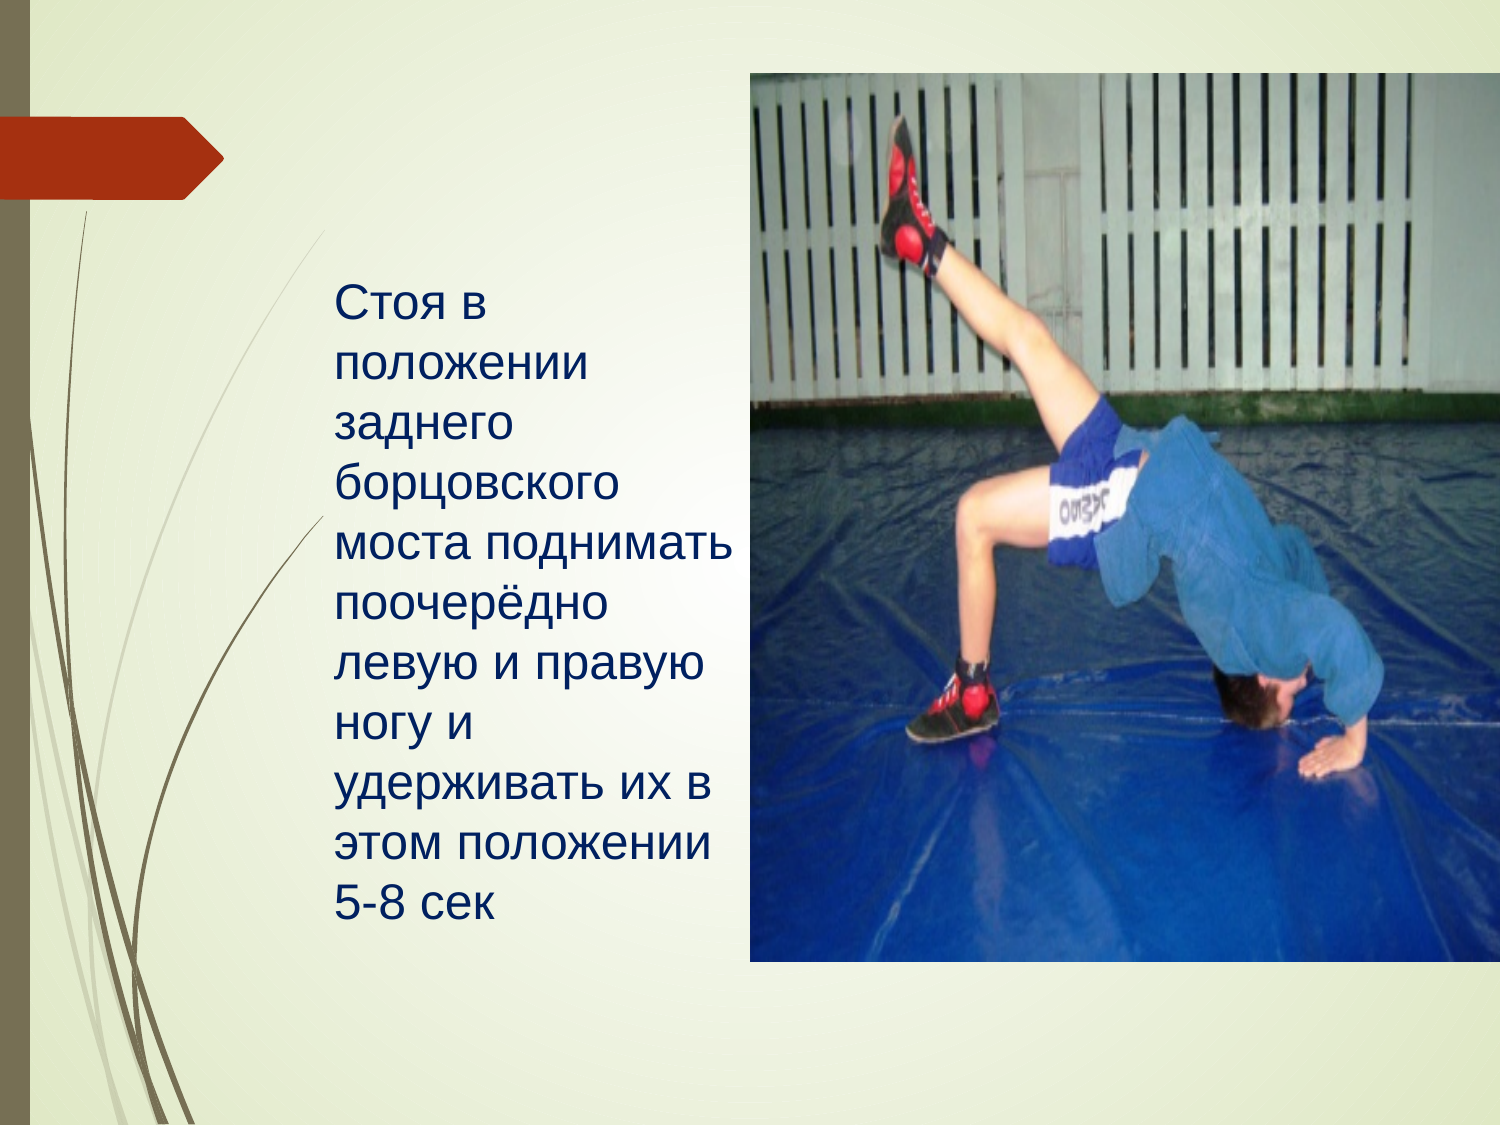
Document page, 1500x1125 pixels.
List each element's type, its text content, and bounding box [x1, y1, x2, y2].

list Стоя в положении заднего борцовского моста поднимать поочерёдно левую и правую ногу и удерживать их в этом положении 5-8 сек [318, 262, 750, 962]
picture [750, 73, 1500, 962]
